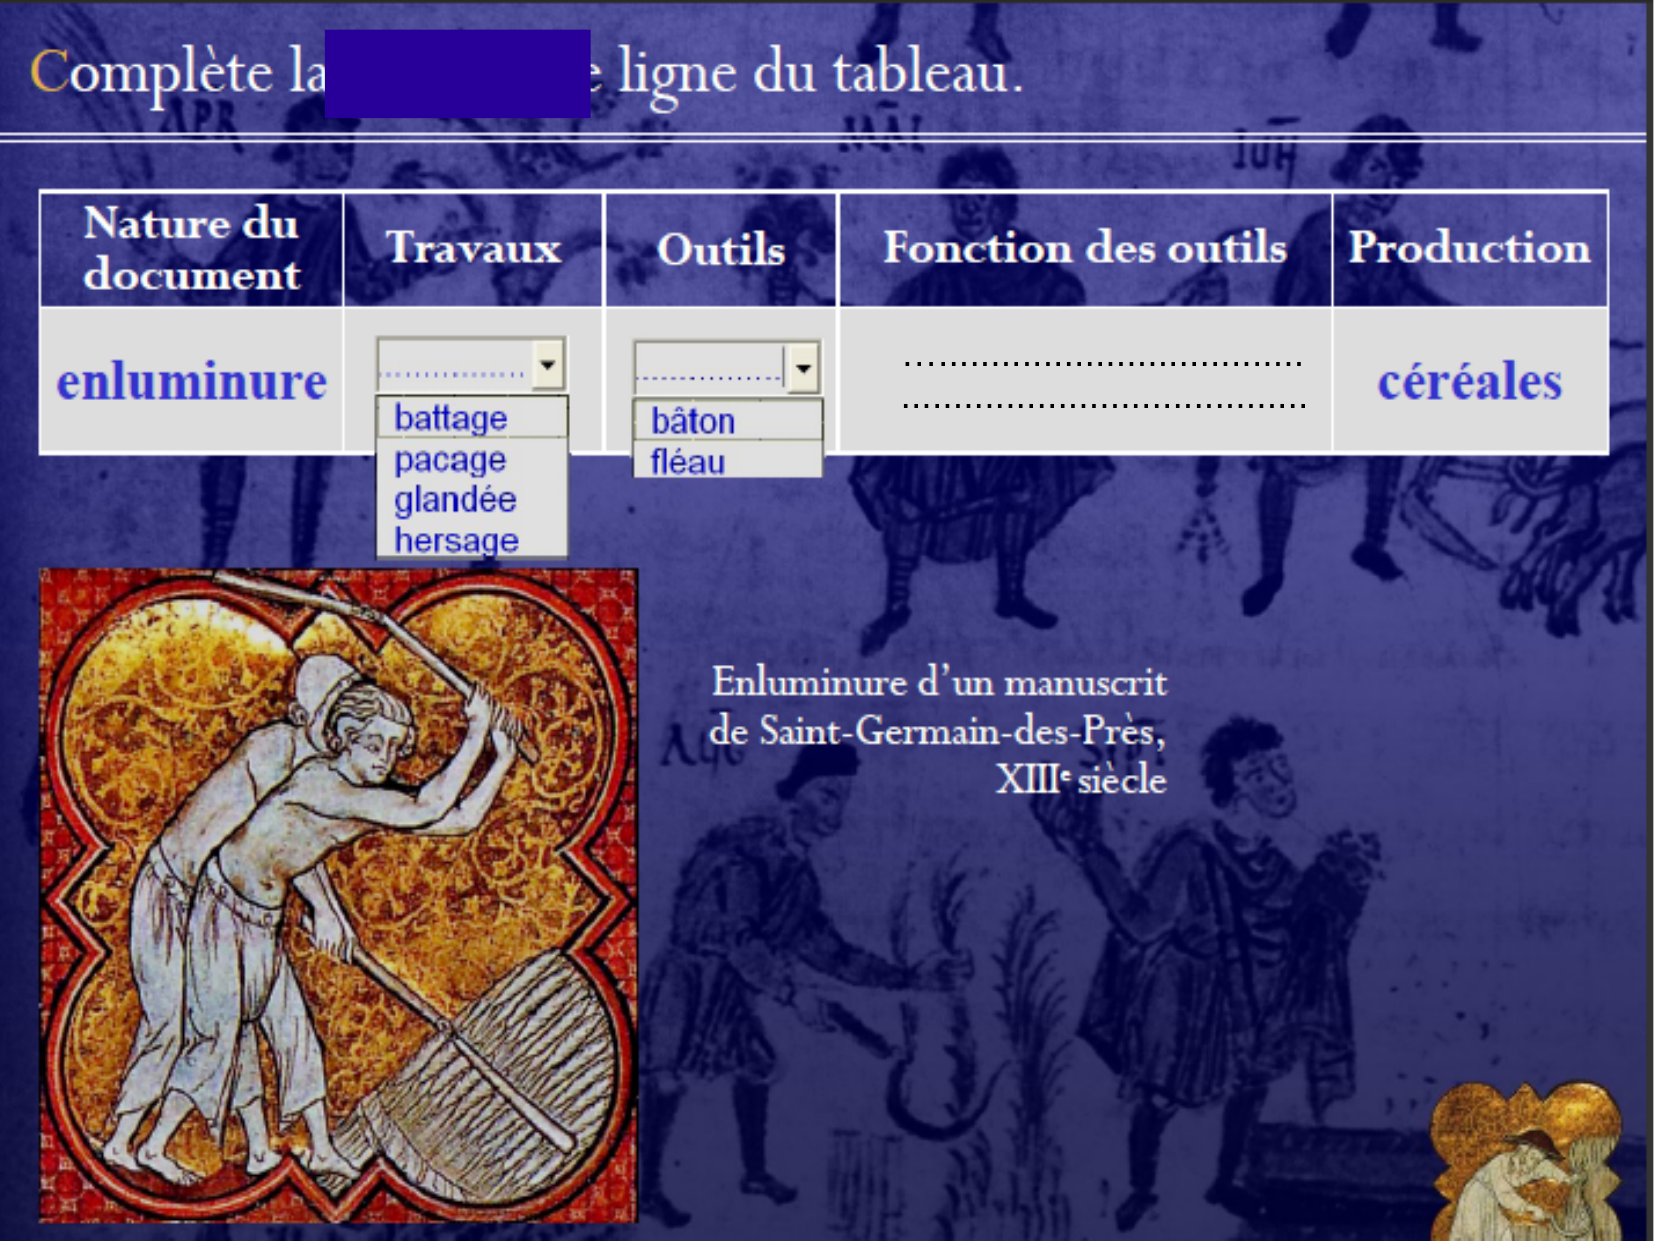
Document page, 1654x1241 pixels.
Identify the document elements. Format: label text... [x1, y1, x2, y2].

text_box ….......................................................................... [885, 324, 1329, 468]
picture [0, 0, 1654, 1241]
text_box [324, 29, 591, 119]
